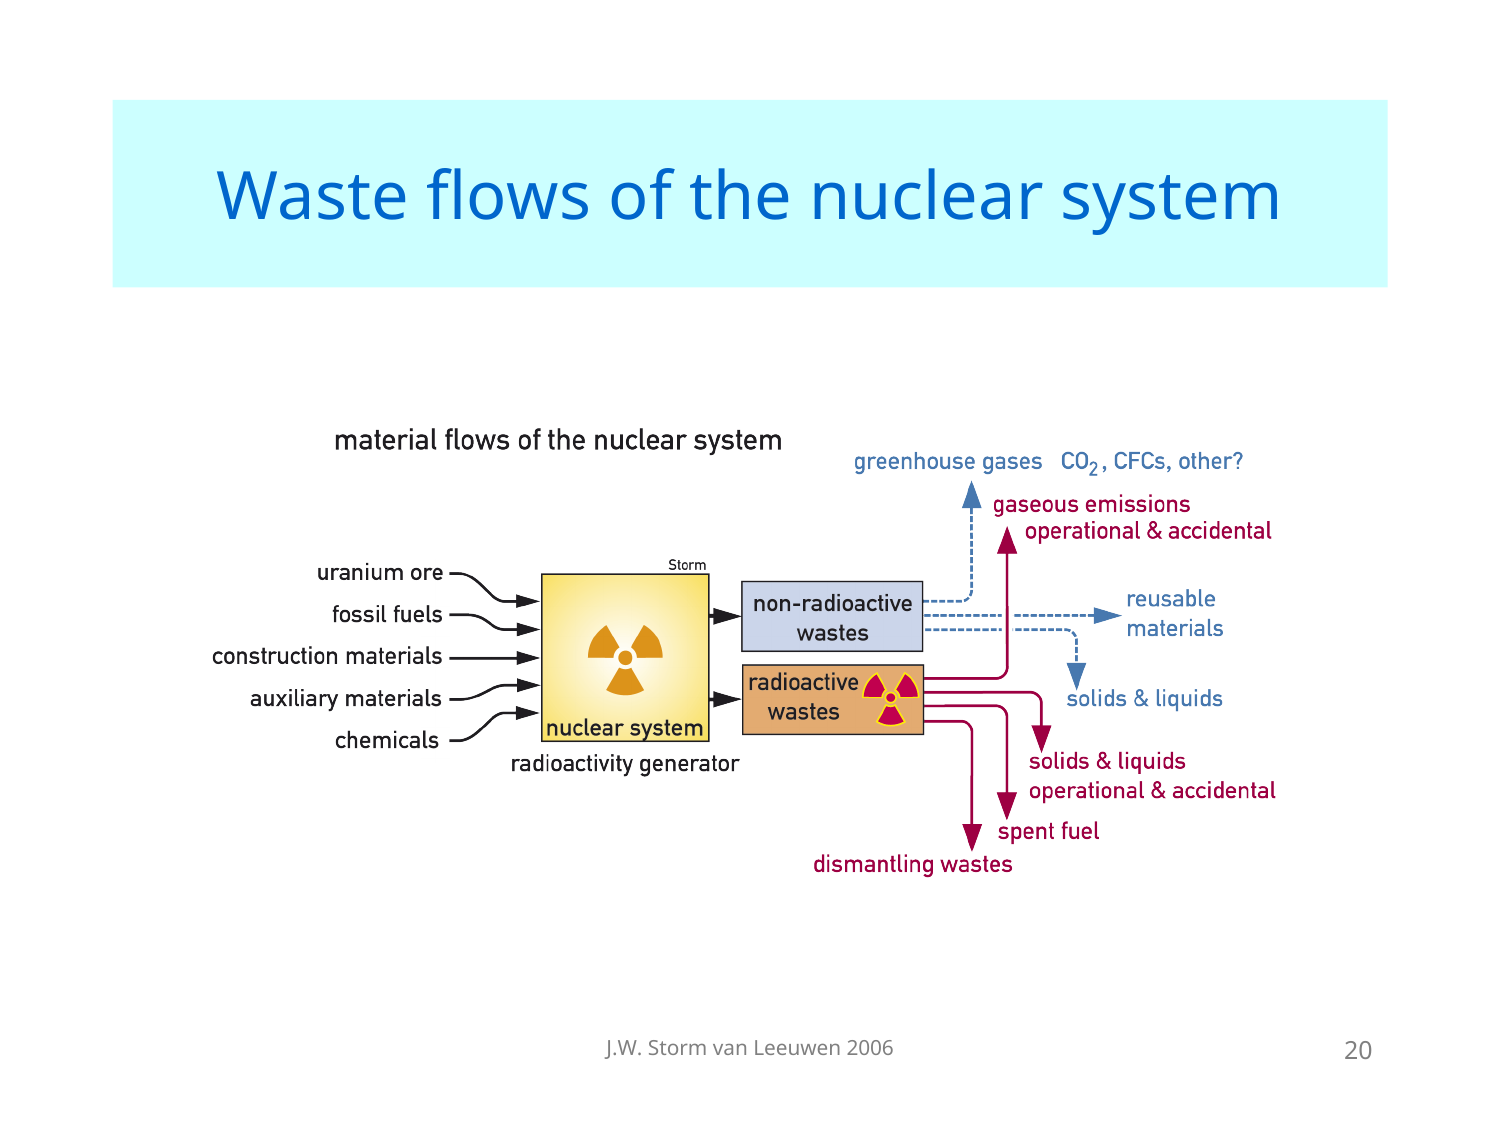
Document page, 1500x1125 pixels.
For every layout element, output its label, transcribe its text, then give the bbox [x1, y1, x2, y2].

title Waste flows of the nuclear system [112, 99, 1388, 288]
picture [212, 424, 1276, 880]
